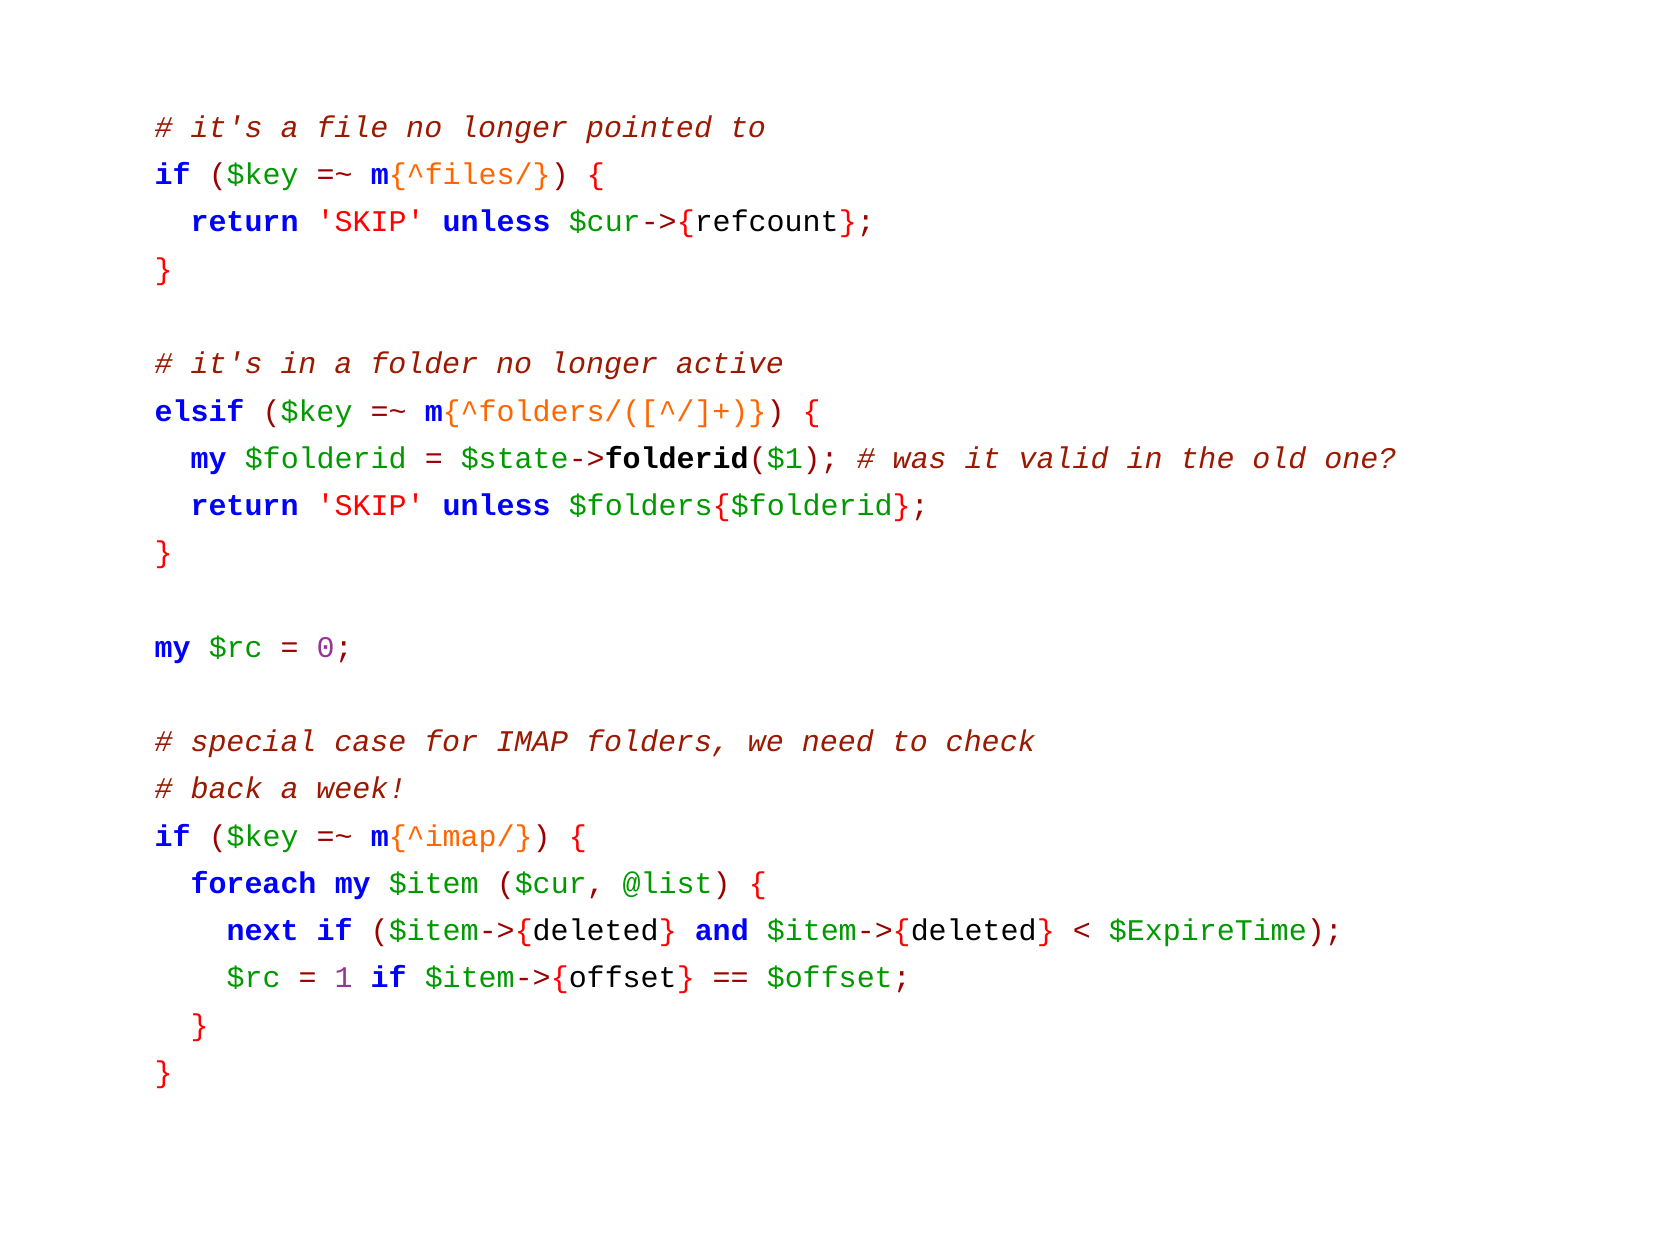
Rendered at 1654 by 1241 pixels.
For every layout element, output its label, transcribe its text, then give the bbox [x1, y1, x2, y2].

list # it's a file no longer pointed to if ($key =~ m{^files/}) { return 'SKIP' unless $cur->{refcount}; } # it's in a folder no longer active elsif ($key =~ m{^folders/([^/]+)}) { my $folderid = $state->folderid($1); # was it valid in the old one? return 'SKIP' unless $folders{$folderid}; } my $rc = 0; # special case for IMAP folders, we need to check # back a week! if ($key =~ m{^imap/}) { foreach my $item ($cur, @list) { next if ($item->{deleted} and $item->{deleted} < $ExpireTime); $rc = 1 if $item->{offset} == $offset; } } [82, 112, 1571, 1109]
